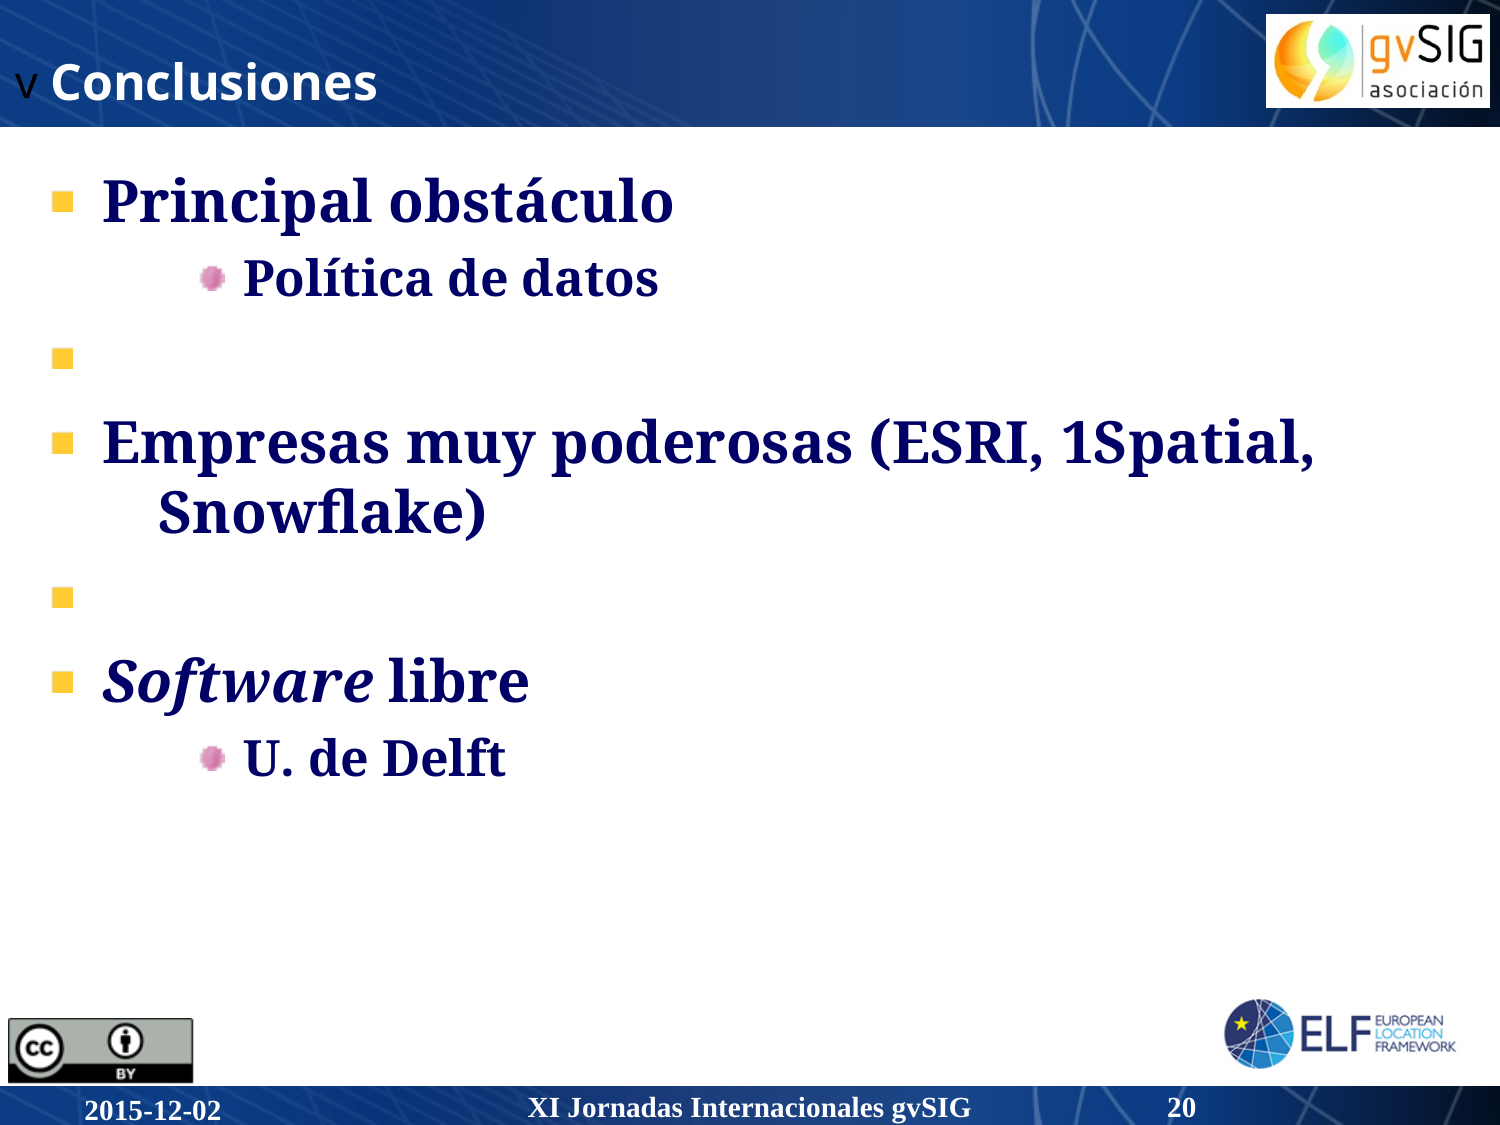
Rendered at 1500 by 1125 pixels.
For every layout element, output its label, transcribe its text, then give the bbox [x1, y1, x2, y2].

title Conclusiones [0, 43, 1276, 107]
list Principal obstáculo Política de datos Empresas muy poderosas (ESRI, 1Spatial, Snowflake) Software libre U. de Delft [31, 156, 1465, 973]
